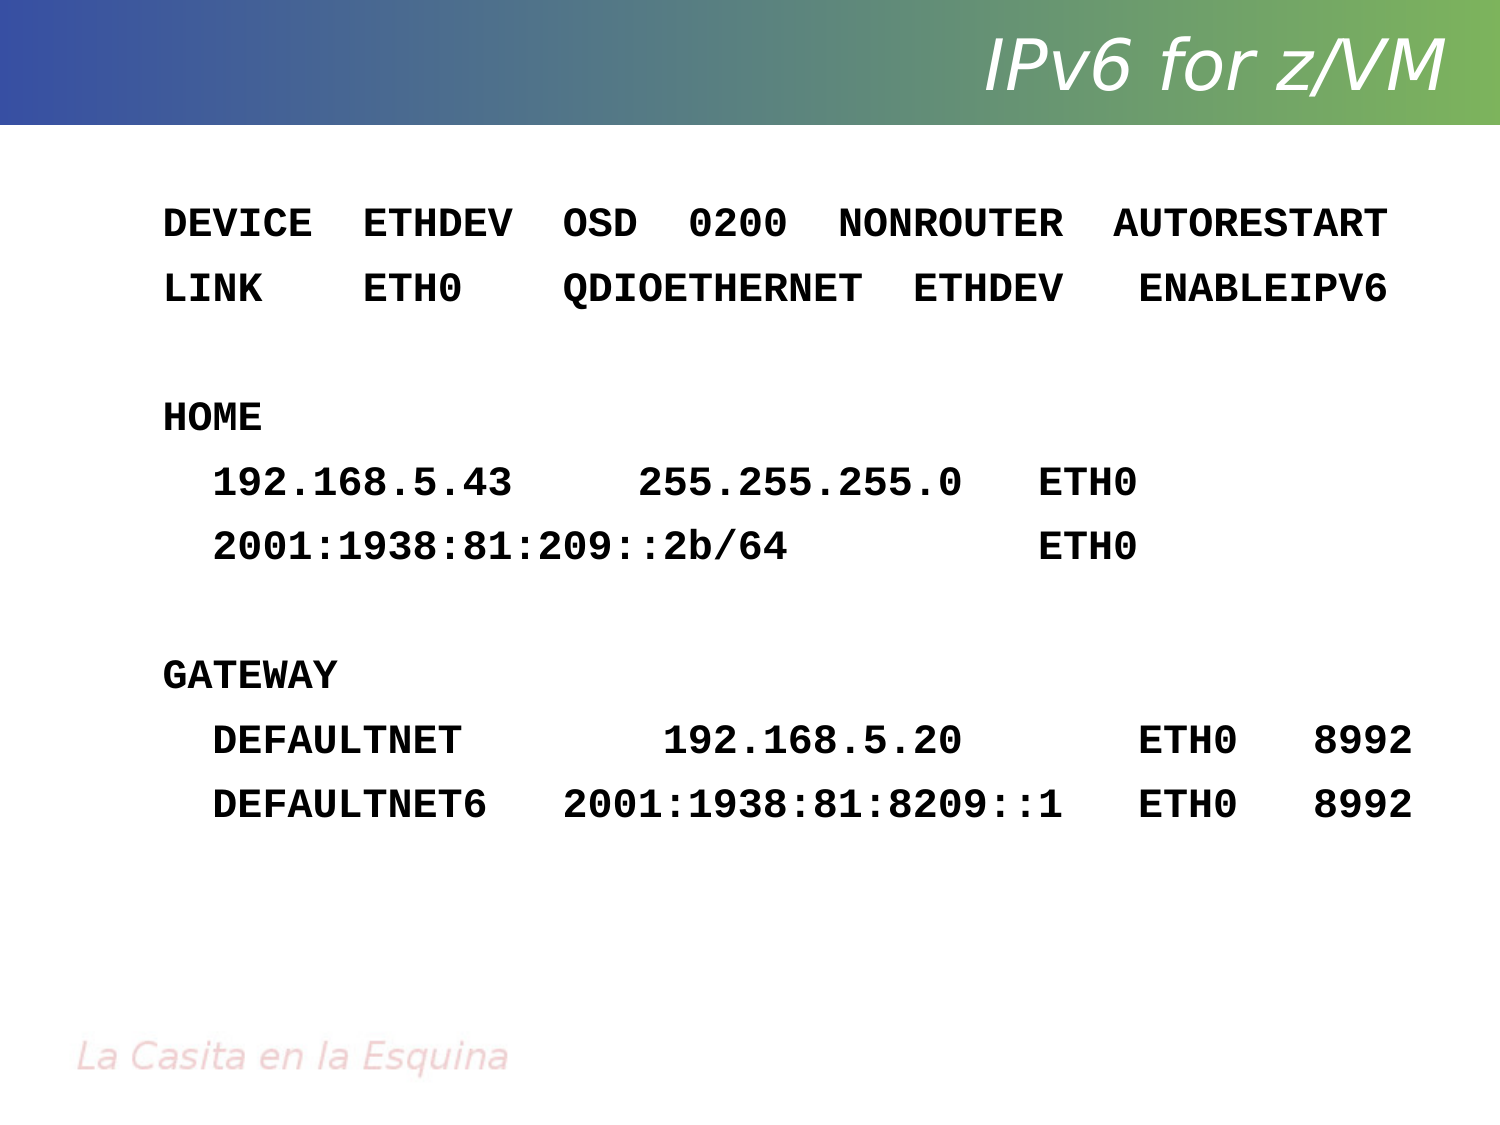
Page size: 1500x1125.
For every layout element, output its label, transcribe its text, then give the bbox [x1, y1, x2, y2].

picture [45, 1019, 545, 1095]
title IPv6 for z/VM [62, 12, 1463, 113]
list DEVICE ETHDEV OSD 0200 NONROUTER AUTORESTART LINK ETH0 QDIOETHERNET ETHDEV ENABLEIPV6 HOME 192.168.5.43 255.255.255.0 ETH0 2001:1938:81:209::2b/64 ETH0 GATEWAY DEFAULTNET 192.168.5.20 ETH0 8992 DEFAULTNET6 2001:1938:81:8209::1 ETH0 8992 [70, 187, 1438, 988]
